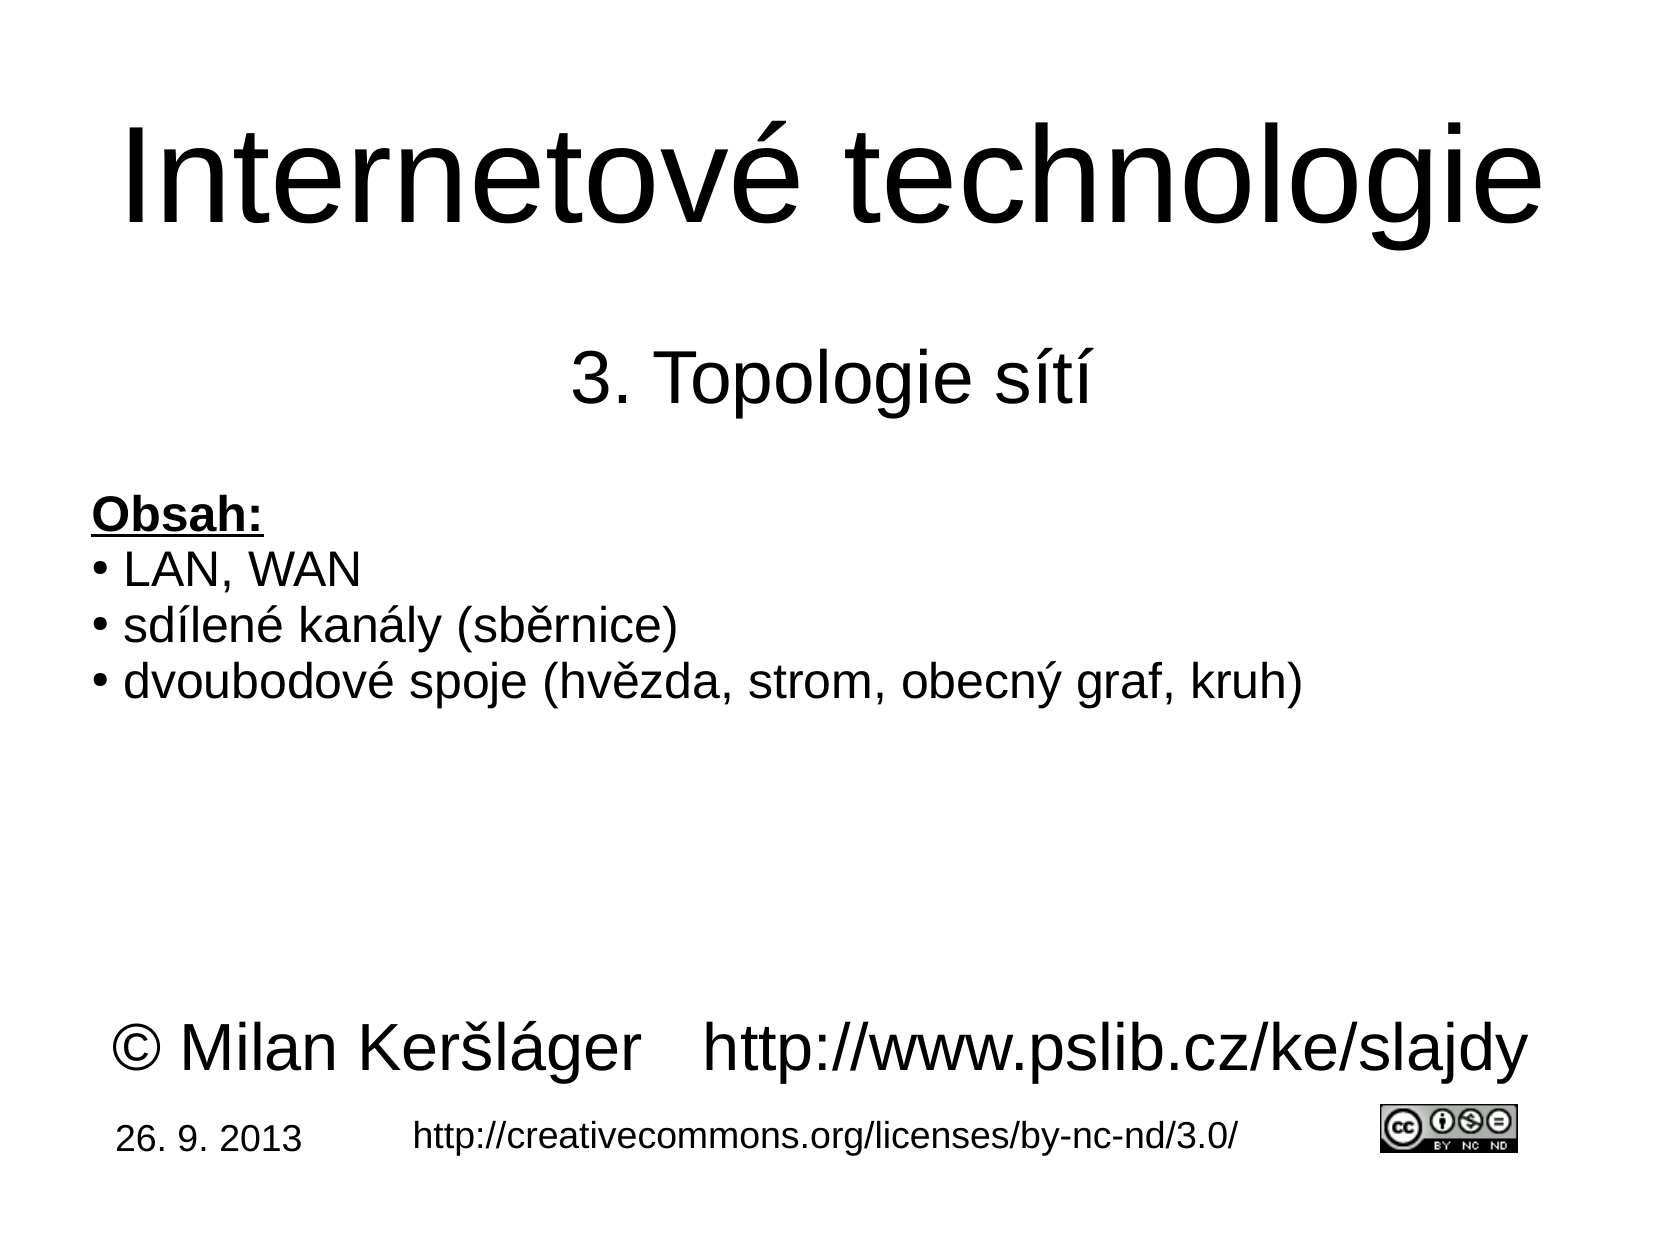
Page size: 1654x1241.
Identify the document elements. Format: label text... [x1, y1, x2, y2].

list © Milan Keršláger http://www.pslib.cz/ke/slajdy [76, 1009, 1565, 1087]
picture [1380, 1104, 1518, 1153]
text_box Obsah: LAN, WAN sdílené kanály (sběrnice) dvoubodové spoje (hvězda, strom, obecný graf, kruh) [76, 478, 1583, 717]
text_box 26. 9. 2013 [100, 1110, 337, 1168]
text_box http://creativecommons.org/licenses/by-nc-nd/3.0/ [339, 1107, 1313, 1165]
title Internetové technologie 3. Topologie sítí [88, 56, 1577, 461]
